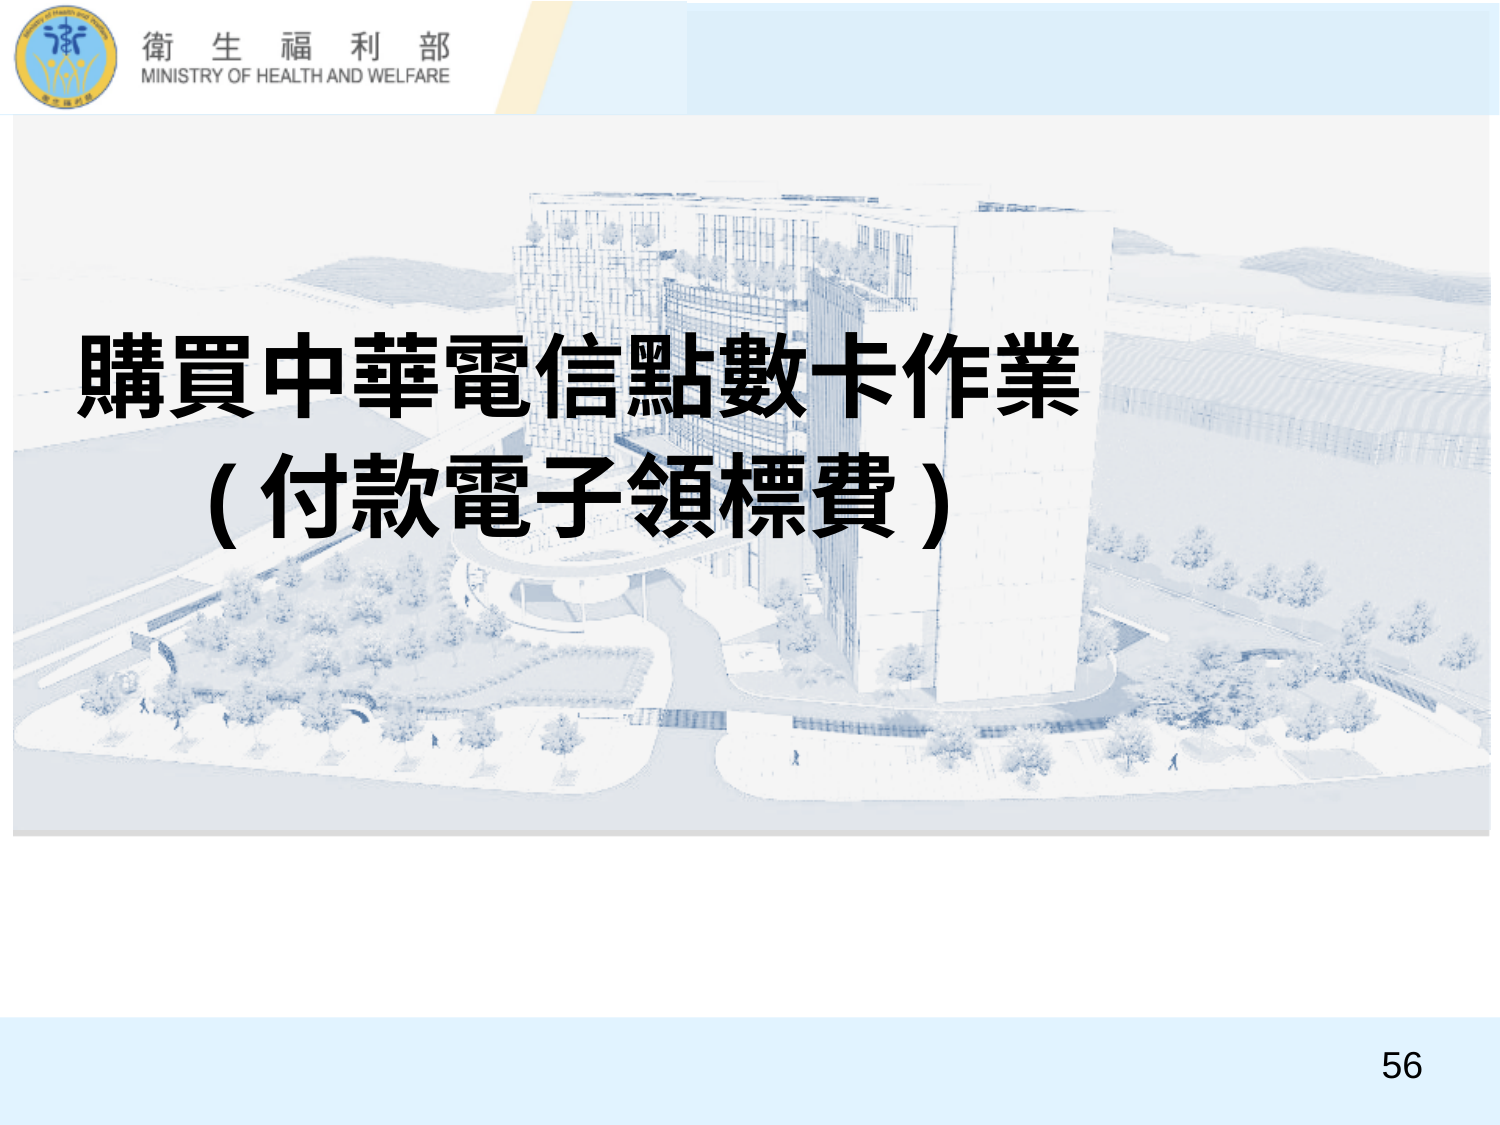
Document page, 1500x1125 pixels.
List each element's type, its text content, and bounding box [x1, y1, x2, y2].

text_box 56 [1366, 1033, 1459, 1094]
list 購買中華電信點數卡作業 (付款電子領標費) [74, 330, 1425, 563]
